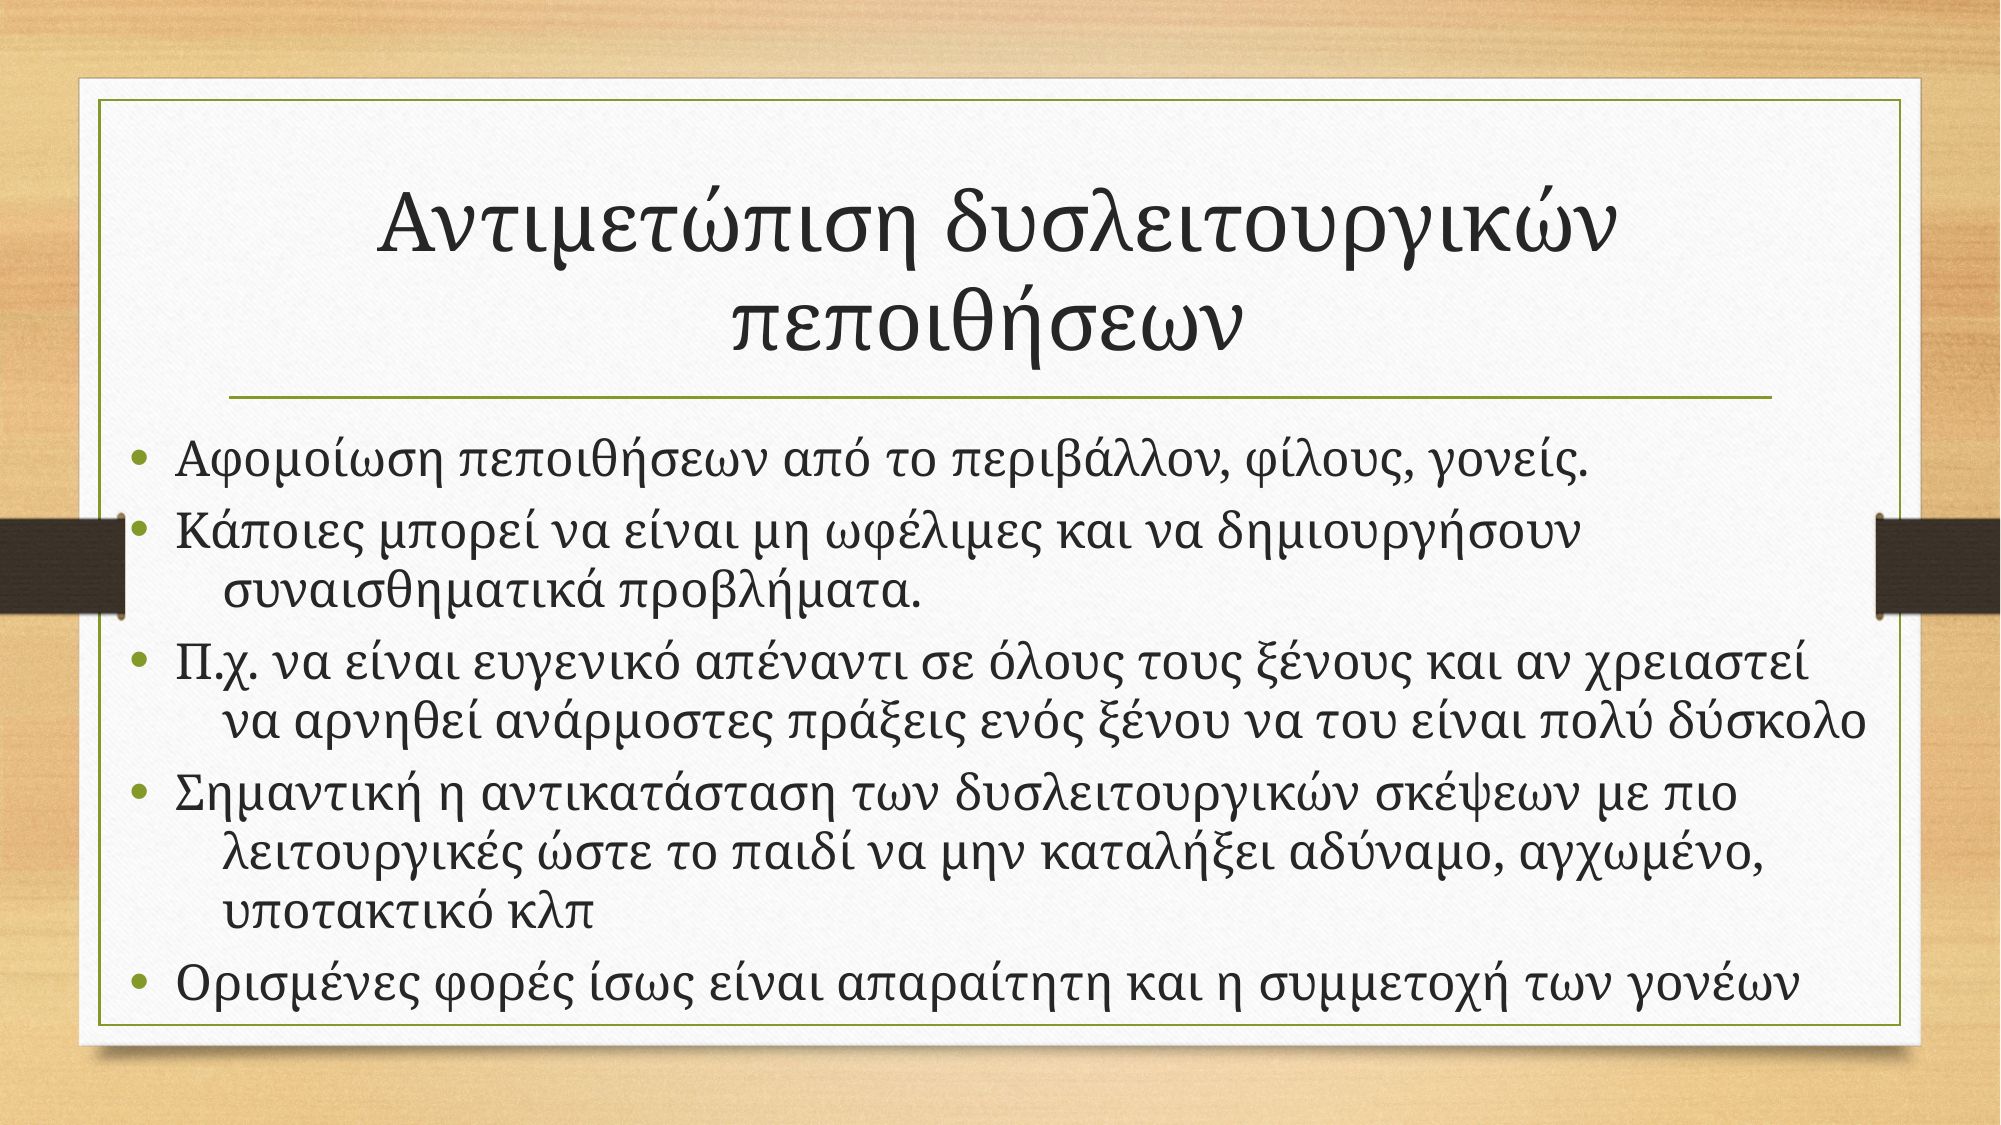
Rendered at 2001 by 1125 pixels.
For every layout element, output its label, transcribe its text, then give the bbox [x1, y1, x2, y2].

title Αντιμετώπιση δυσλειτουργικών πεποιθήσεων [212, 161, 1788, 376]
list Αφομοίωση πεποιθήσεων από το περιβάλλον, φίλους, γονείς. Κάποιες μπορεί να είναι μη ωφέλιμες και να δημιουργήσουν συναισθηματικά προβλήματα. Π.χ. να είναι ευγενικό απέναντι σε όλους τους ξένους και αν χρειαστεί να αρνηθεί ανάρμοστες πράξεις ενός ξένου να του είναι πολύ δύσκολο Σημαντική η αντικατάσταση των δυσλειτουργικών σκέψεων με πιο λειτουργικές ώστε το παιδί να μην καταλήξει αδύναμο, αγχωμένο, υποτακτικό κλπ Ορισμένες φορές ίσως είναι απαραίτητη και η συμμετοχή των γονέων [114, 419, 1886, 1026]
